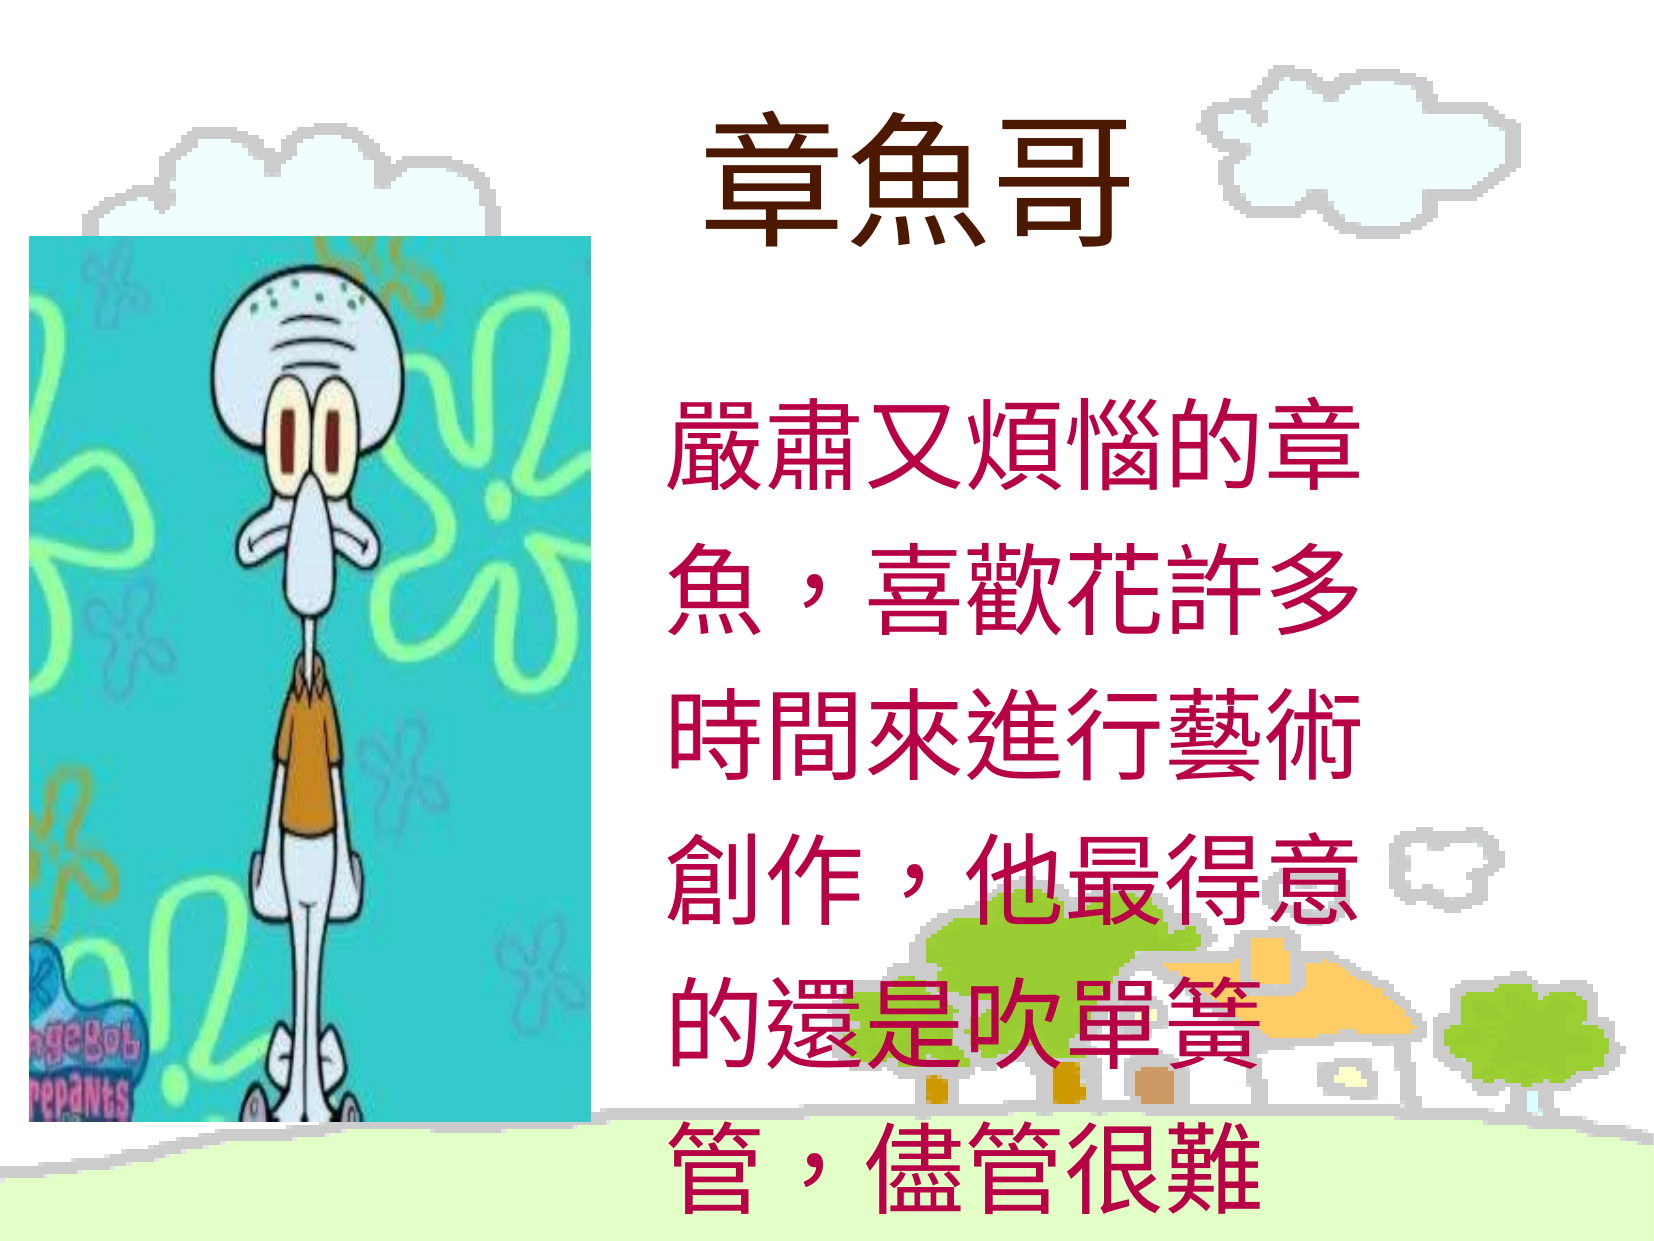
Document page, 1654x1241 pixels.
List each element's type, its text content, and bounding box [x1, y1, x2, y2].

text_box 嚴肅又煩惱的章魚，喜歡花許多時間來進行藝術創作，他最得意的還是吹單簧管，儘管很難聽。 [649, 359, 1477, 1152]
picture [0, 0, 1654, 1241]
text_box 章魚哥 [236, 59, 1506, 243]
